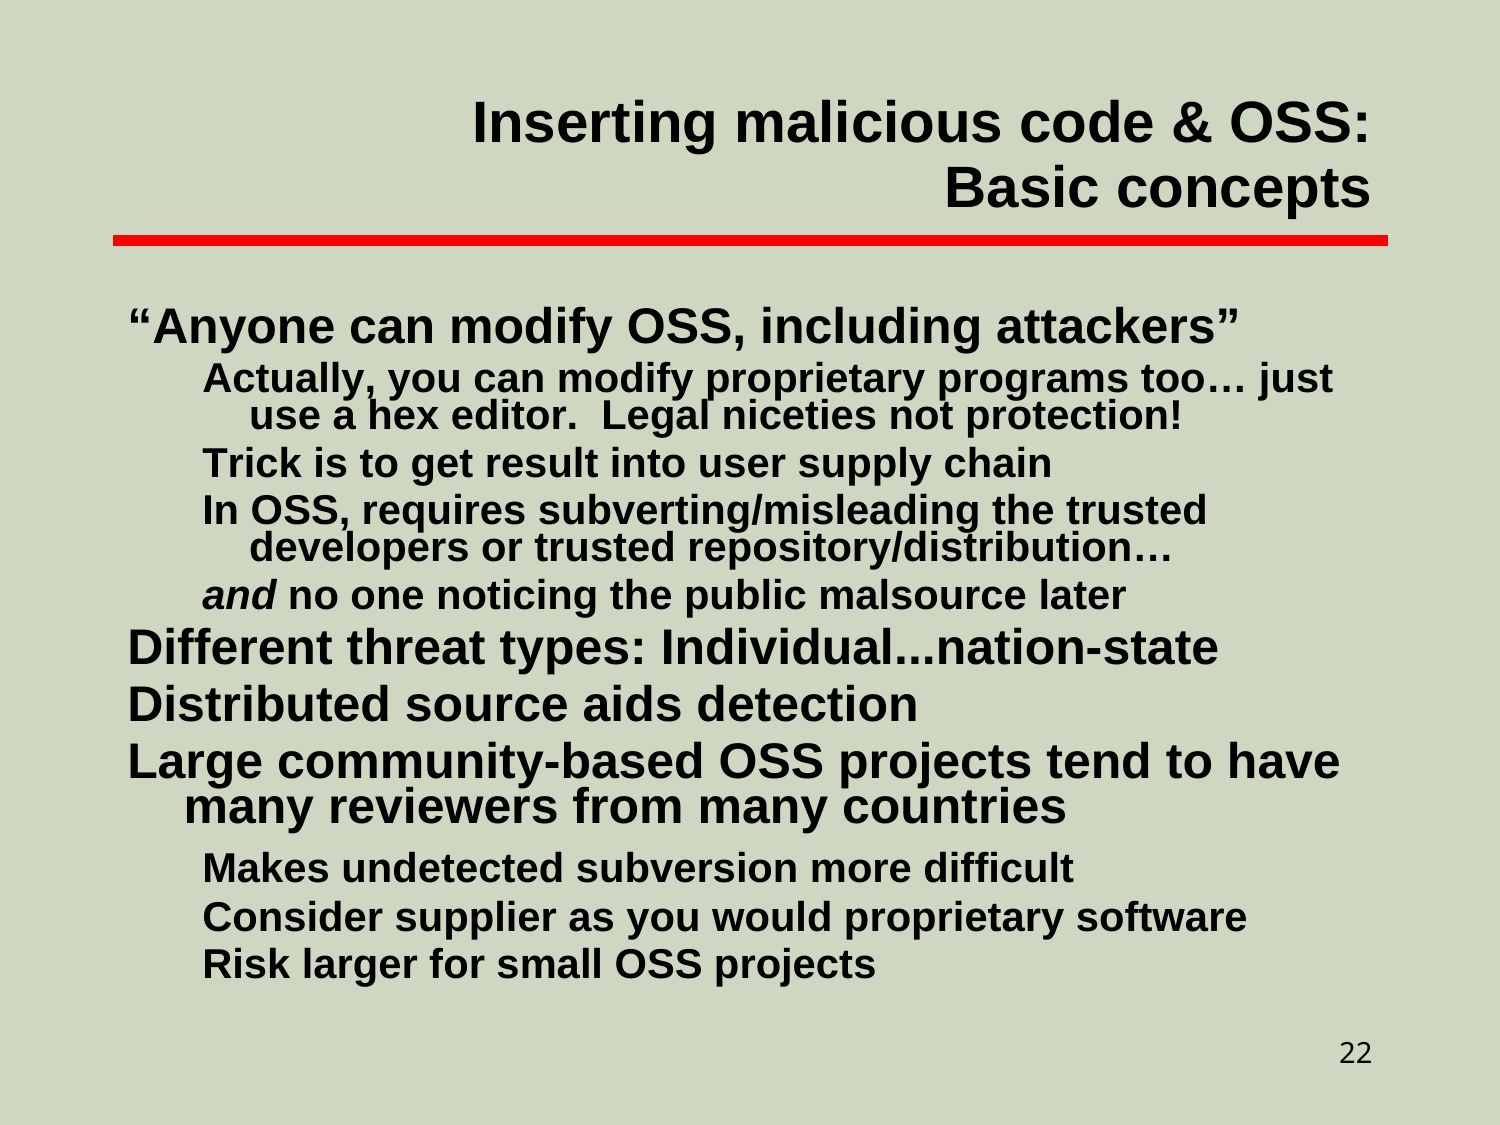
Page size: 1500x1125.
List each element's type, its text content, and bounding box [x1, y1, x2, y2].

list “Anyone can modify OSS, including attackers” Actually, you can modify proprietary programs too… just use a hex editor. Legal niceties not protection! Trick is to get result into user supply chain In OSS, requires subverting/misleading the trusted developers or trusted repository/distribution… and no one noticing the public malsource later Different threat types: Individual...nation-state Distributed source aids detection Large community-based OSS projects tend to have many reviewers from many countries Makes undetected subversion more difficult Consider supplier as you would proprietary software Risk larger for small OSS projects [112, 299, 1388, 1038]
title Inserting malicious code & OSS: Basic concepts [337, 81, 1388, 228]
